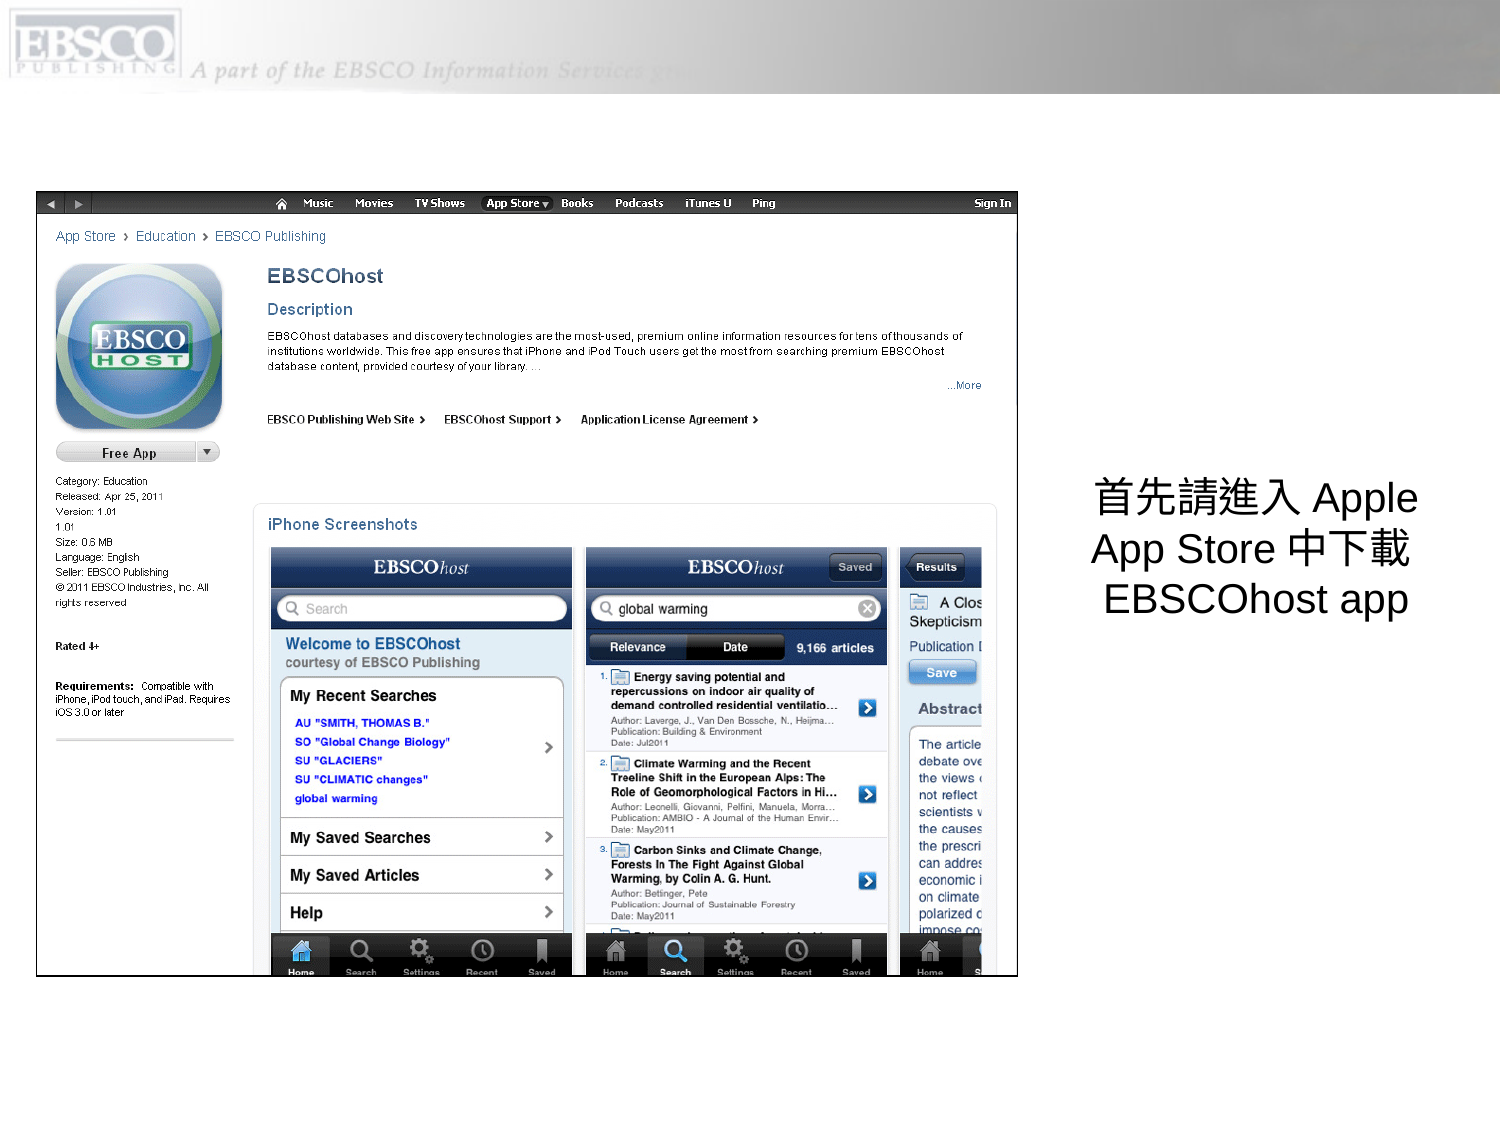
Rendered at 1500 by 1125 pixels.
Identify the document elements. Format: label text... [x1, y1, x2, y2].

text_box 首先請進入Apple App Store中下載EBSCOhost app [1042, 463, 1471, 631]
picture [37, 192, 1017, 976]
